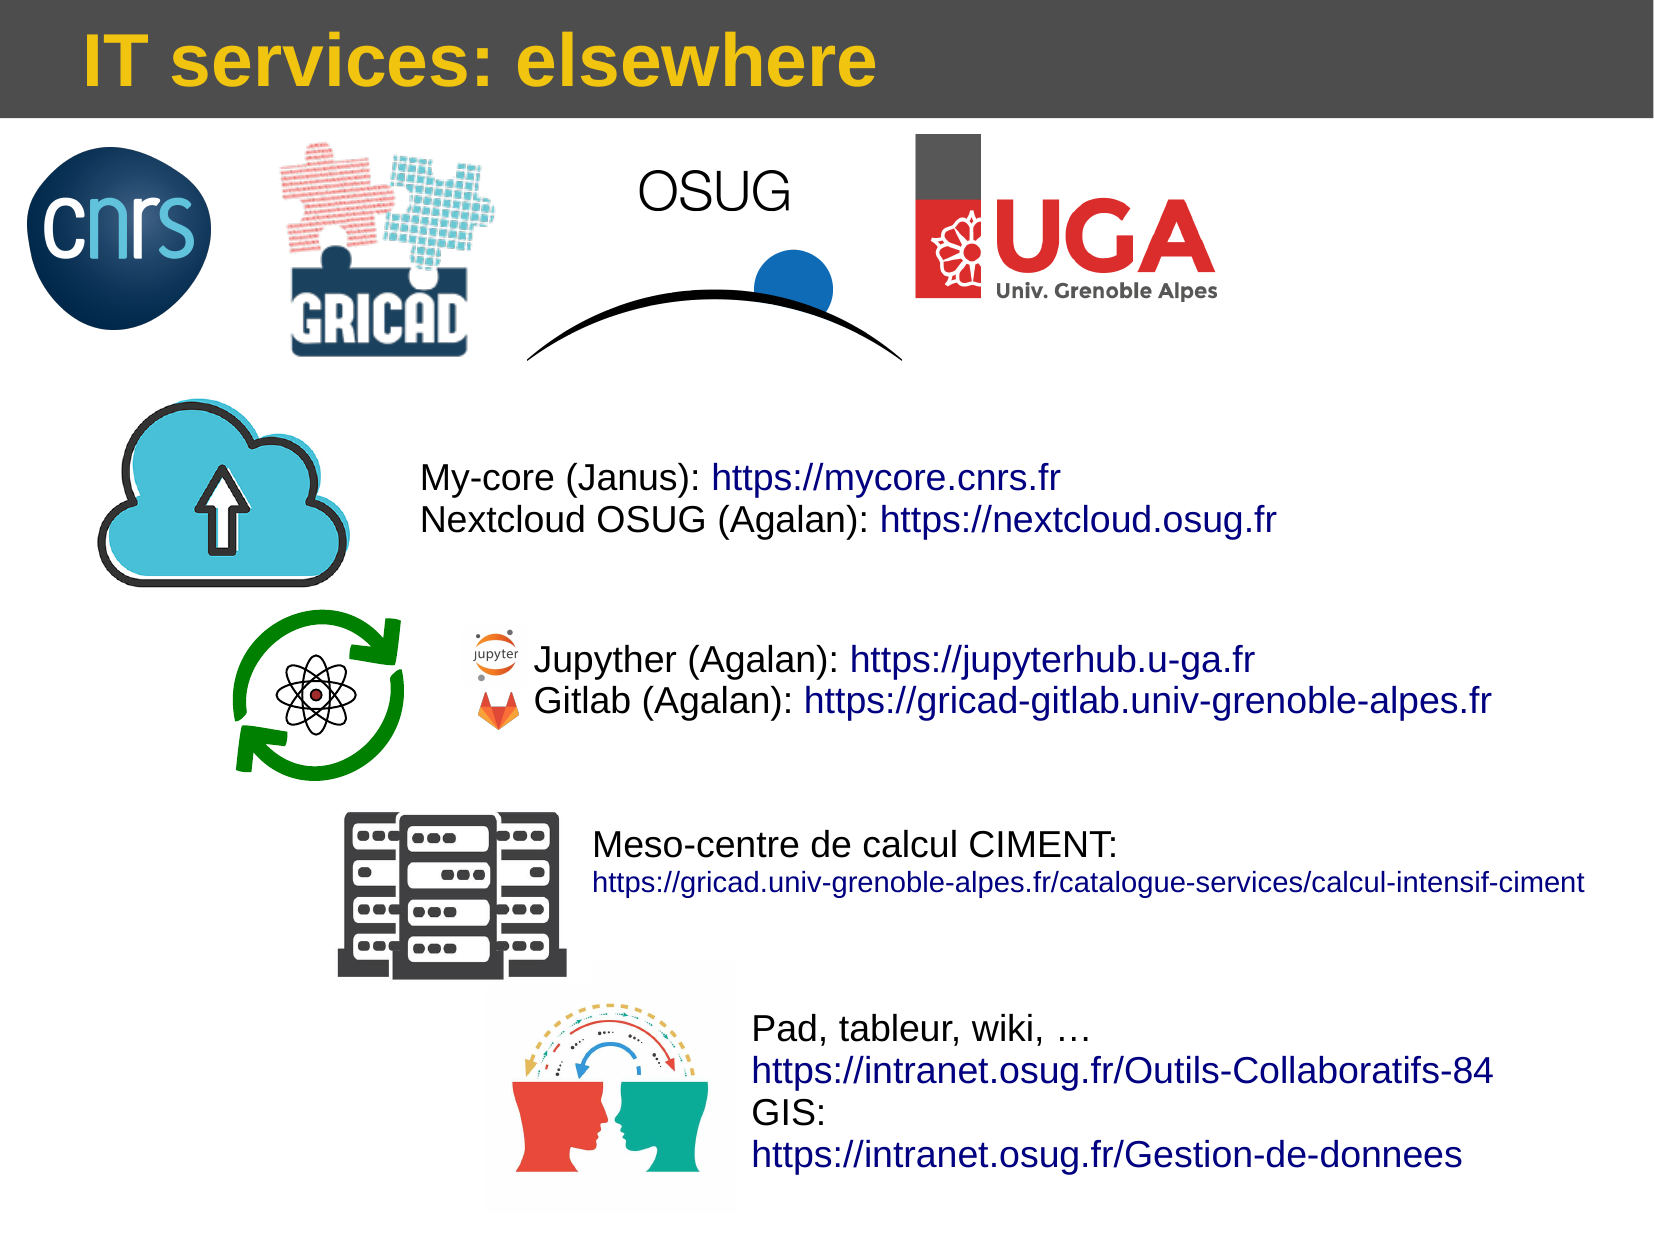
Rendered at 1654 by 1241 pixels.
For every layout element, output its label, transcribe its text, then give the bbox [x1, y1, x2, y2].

picture [232, 609, 736, 1213]
text_box My-core (Janus): https://mycore.cnrs.fr Nextcloud OSUG (Agalan): https://nextcloud.osug.fr [405, 449, 1293, 549]
picture [54, 386, 376, 601]
picture [255, 133, 525, 361]
picture [527, 170, 902, 361]
text_box Jupyther (Agalan): https://jupyterhub.u-ga.fr Gitlab (Agalan): https://gricad-gitlab.univ-grenoble-alpes.fr [518, 630, 1508, 730]
picture [915, 134, 1217, 302]
picture [27, 147, 211, 331]
picture [478, 692, 519, 730]
text_box Meso-centre de calcul CIMENT: https://gricad.univ-grenoble-alpes.fr/catalogue-services/calcul-intensif-ciment [577, 816, 1604, 916]
text_box Pad, tableur, wiki, … https://intranet.osug.fr/Outils-Collaboratifs-84 GIS: https://intranet.osug.fr/Gestion-de-donnees [736, 1000, 1515, 1183]
title IT services: elsewhere [82, 18, 1571, 103]
picture [462, 625, 529, 687]
